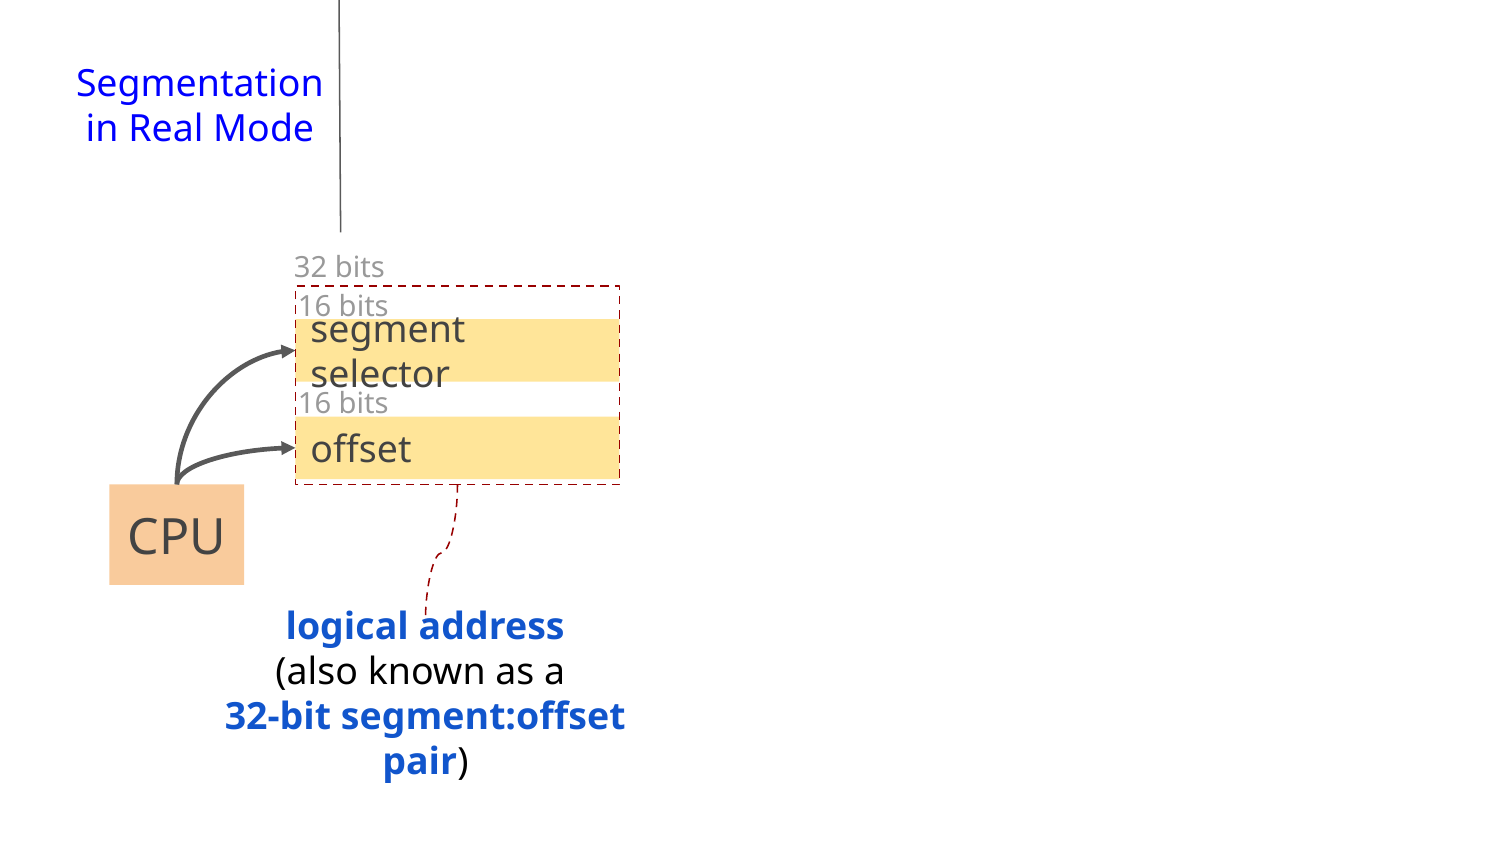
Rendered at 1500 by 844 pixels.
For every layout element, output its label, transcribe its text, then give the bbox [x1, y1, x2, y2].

text_box 16 bits [282, 384, 418, 421]
text_box CPU [109, 484, 245, 585]
text_box segment selector [295, 319, 620, 382]
text_box 32 bits [279, 247, 708, 285]
text_box 16 bits [282, 285, 418, 323]
text_box offset [295, 416, 620, 480]
text_box Segmentation in Real Mode [0, 0, 339, 208]
text_box logical address (also known as a 32-bit segment:offset pair) [187, 621, 664, 764]
